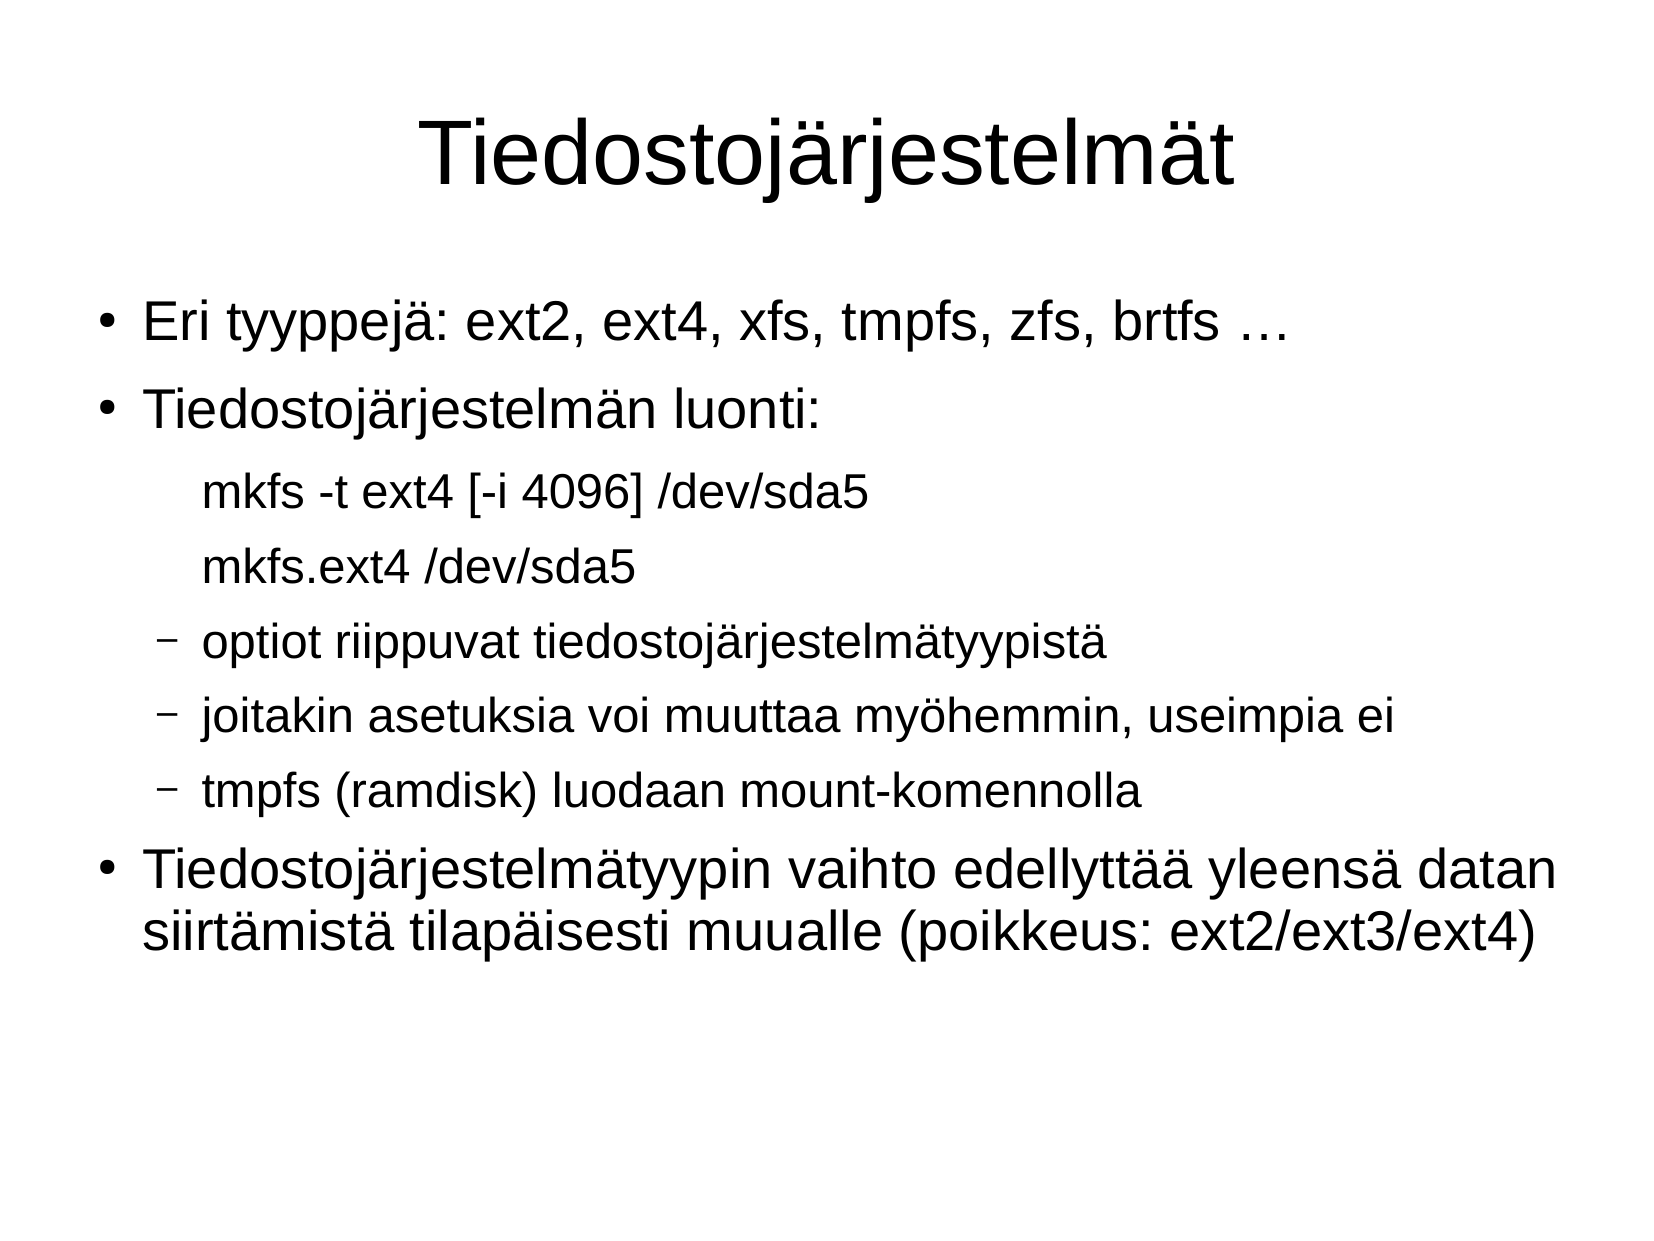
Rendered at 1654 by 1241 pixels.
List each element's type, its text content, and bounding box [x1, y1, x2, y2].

list Eri tyyppejä: ext2, ext4, xfs, tmpfs, zfs, brtfs … Tiedostojärjestelmän luonti: mkfs -t ext4 [-i 4096] /dev/sda5 mkfs.ext4 /dev/sda5 optiot riippuvat tiedostojärjestelmätyypistä joitakin asetuksia voi muuttaa myöhemmin, useimpia ei tmpfs (ramdisk) luodaan mount-komennolla Tiedostojärjestelmätyypin vaihto edellyttää yleensä datan siirtämistä tilapäisesti muualle (poikkeus: ext2/ext3/ext4) [82, 290, 1571, 1010]
title Tiedostojärjestelmät [82, 49, 1571, 257]
